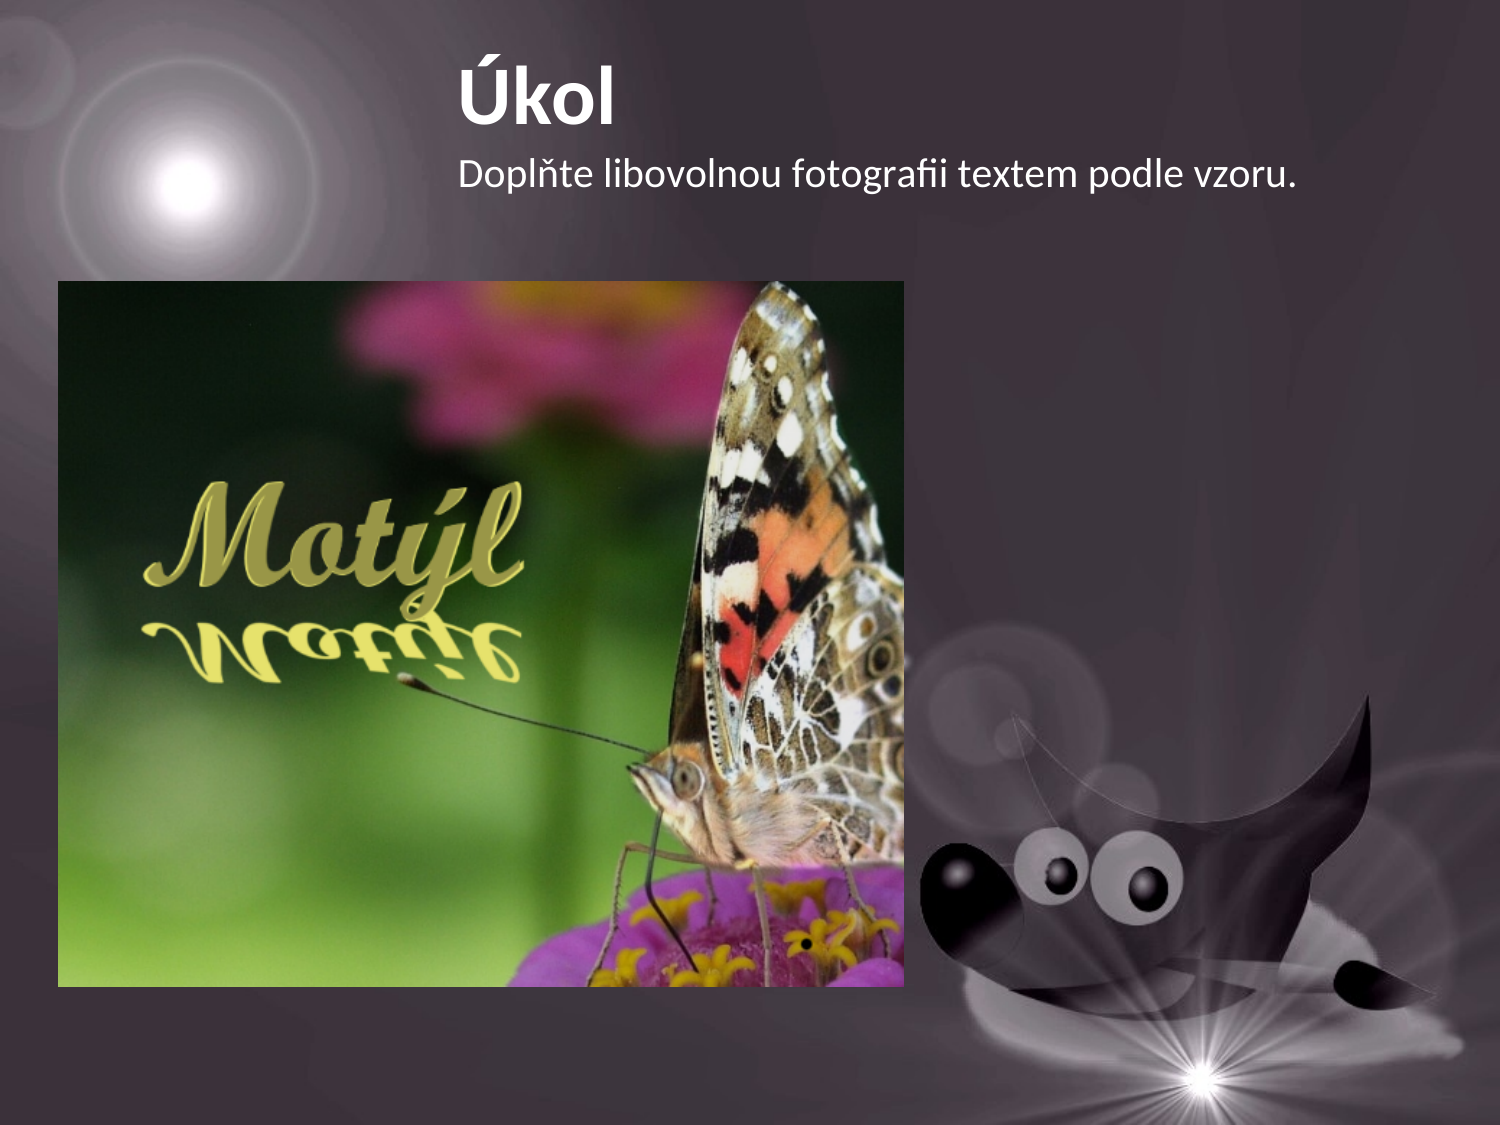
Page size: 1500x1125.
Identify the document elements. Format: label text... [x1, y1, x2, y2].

picture [0, 0, 1500, 1125]
list Úkol Doplňte libovolnou fotografii textem podle vzoru. [442, 54, 1436, 231]
